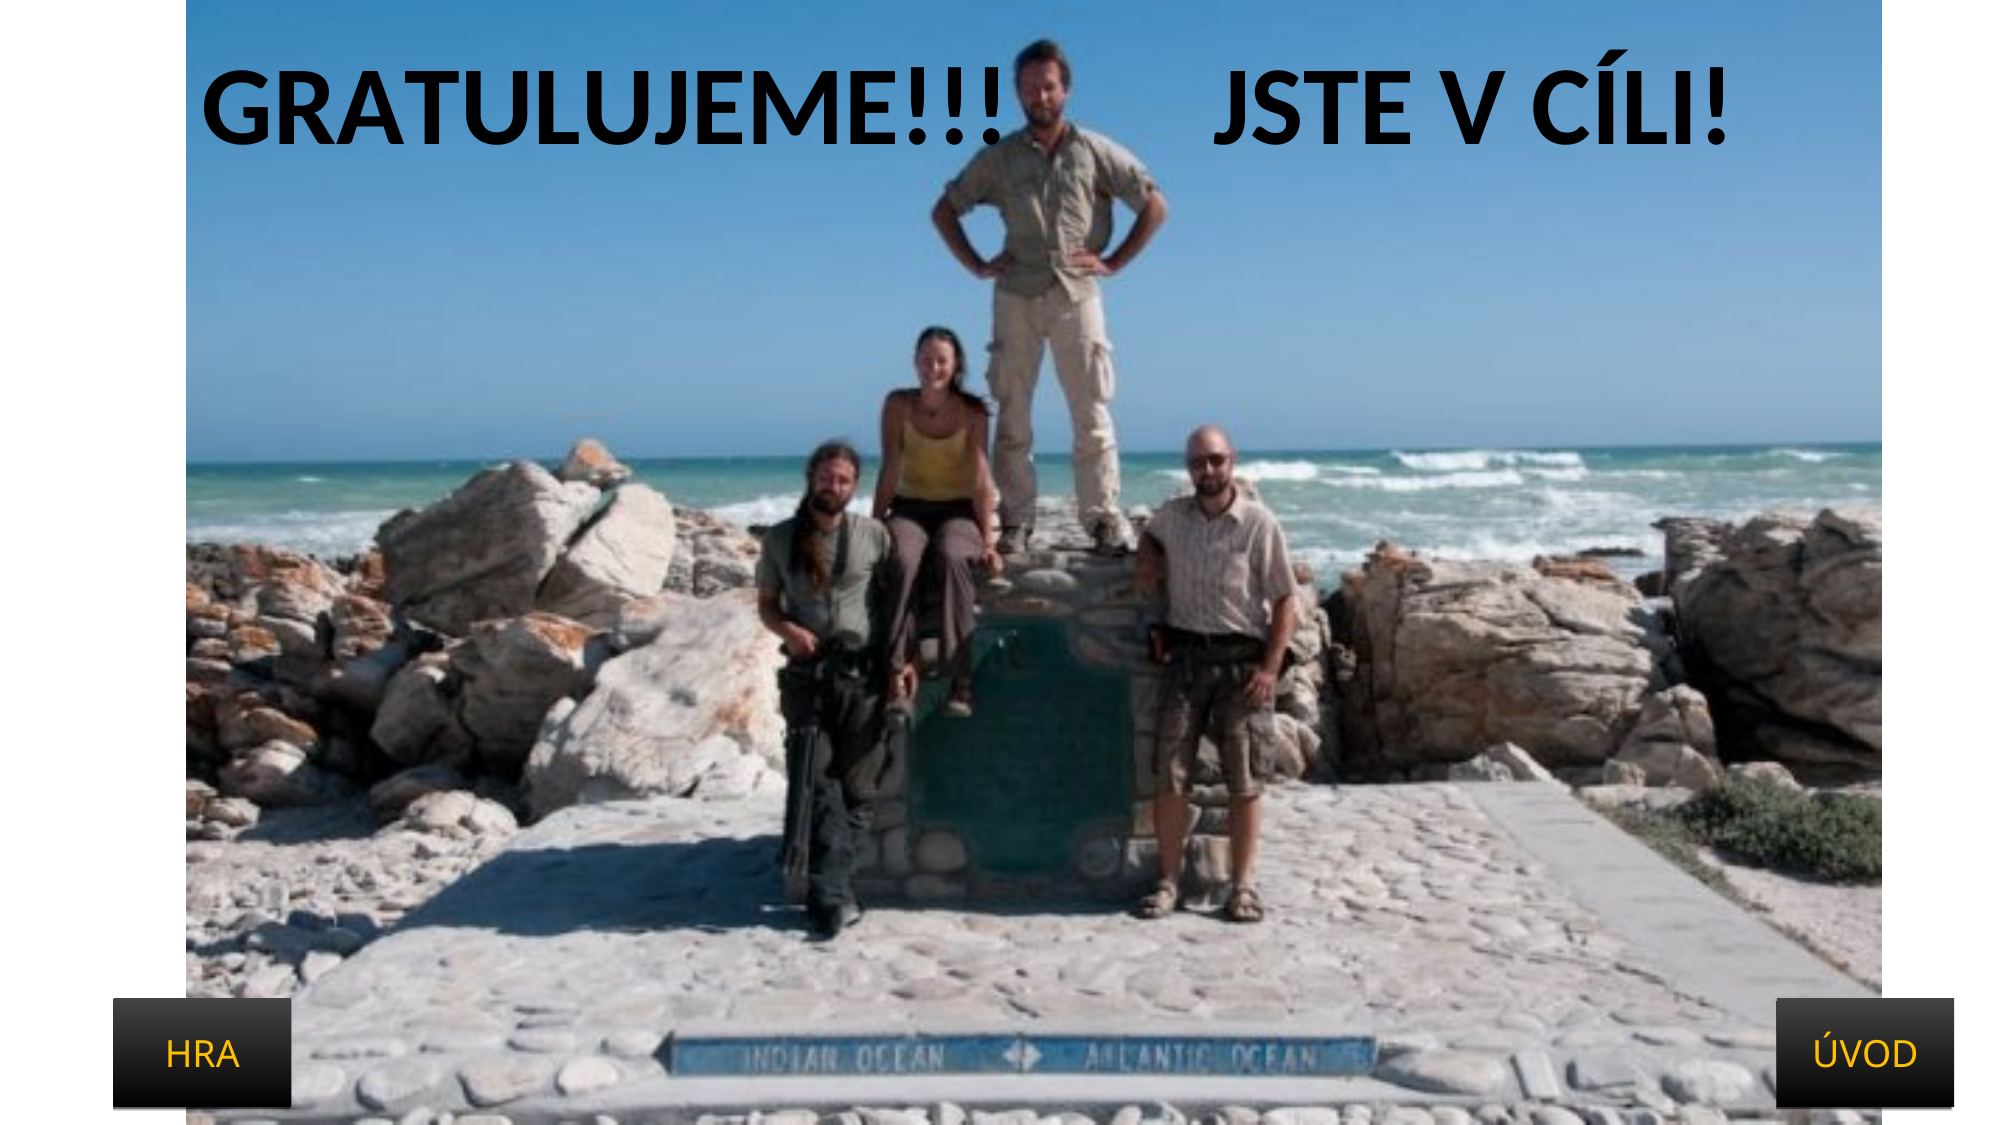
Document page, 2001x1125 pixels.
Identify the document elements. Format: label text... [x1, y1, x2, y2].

text_box GRATULUJEME!!! JSTE V CÍLI! [186, 24, 1753, 175]
text_box ÚVOD [1776, 998, 1955, 1107]
picture [186, 0, 1882, 1125]
text_box HRA [113, 998, 292, 1107]
